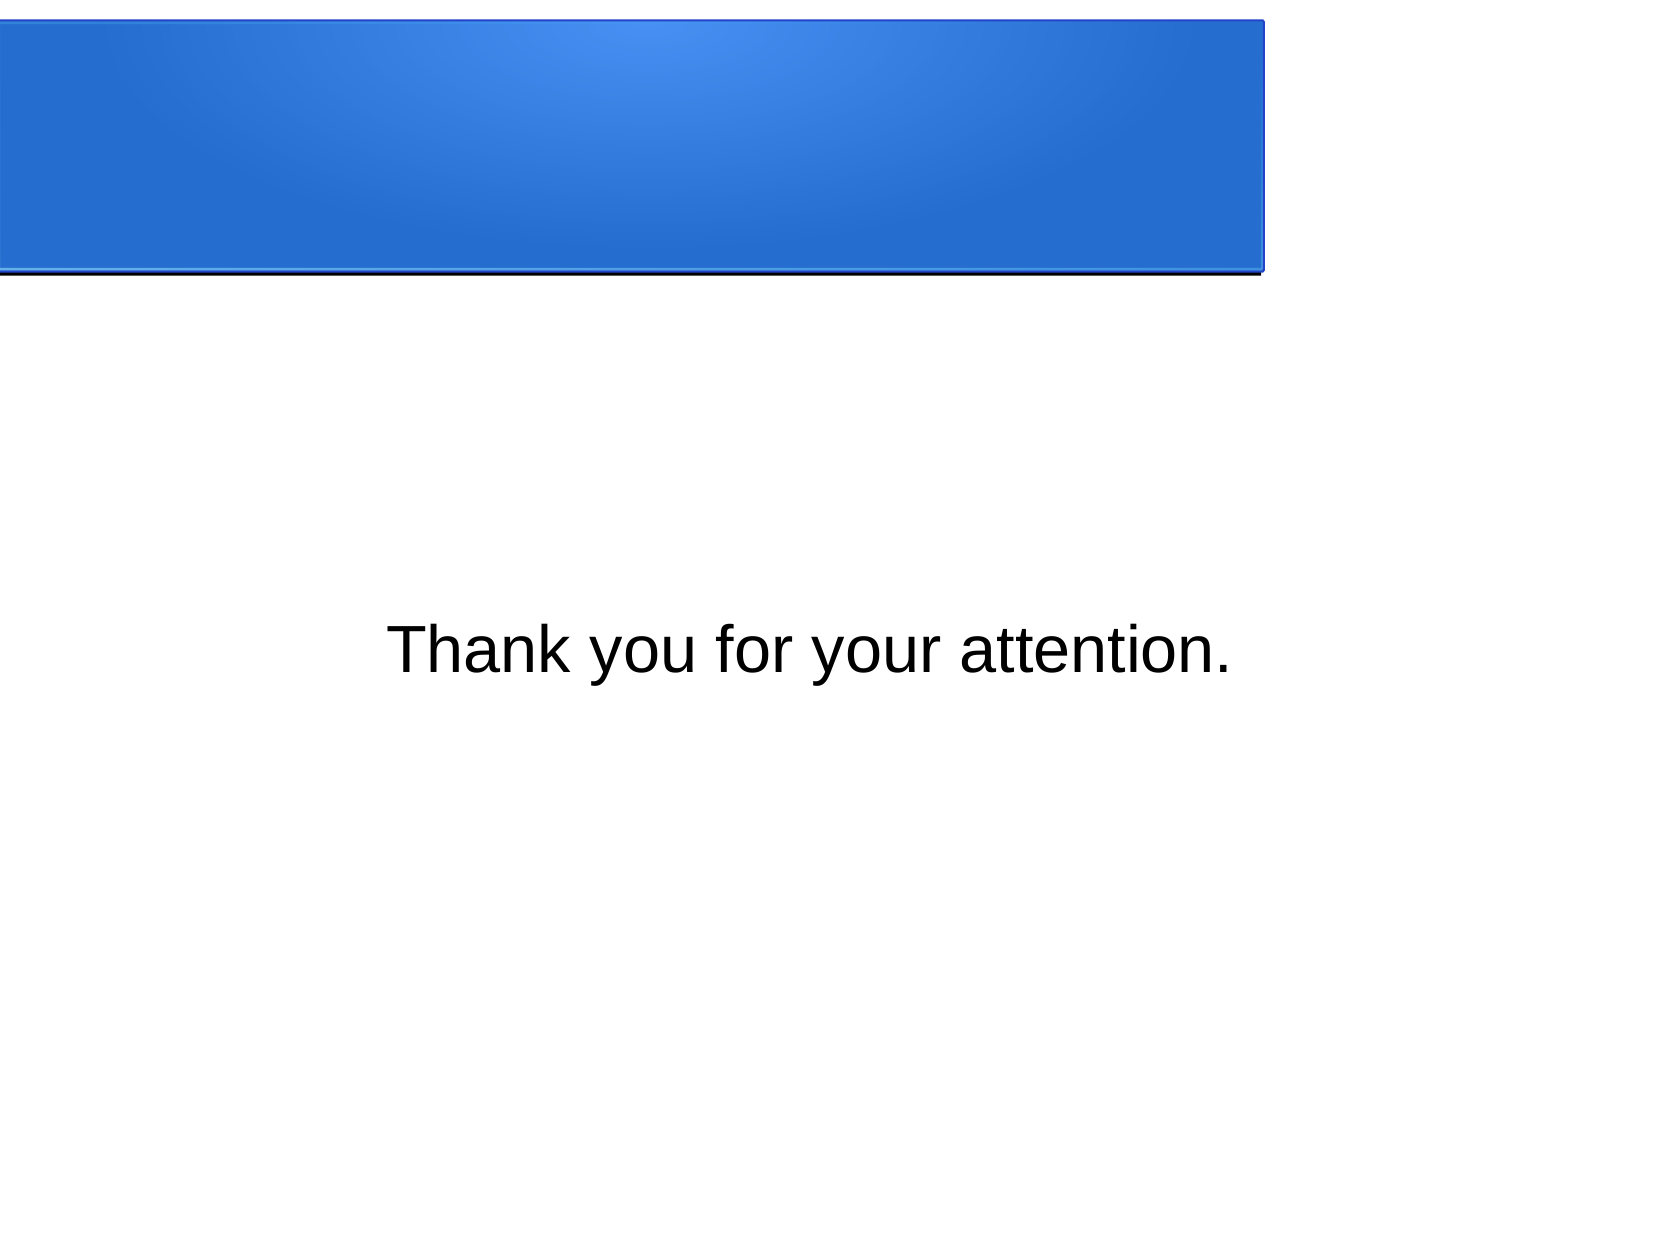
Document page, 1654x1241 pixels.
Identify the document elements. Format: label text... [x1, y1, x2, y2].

subtitle Thank you for your attention. [82, 290, 1538, 1010]
